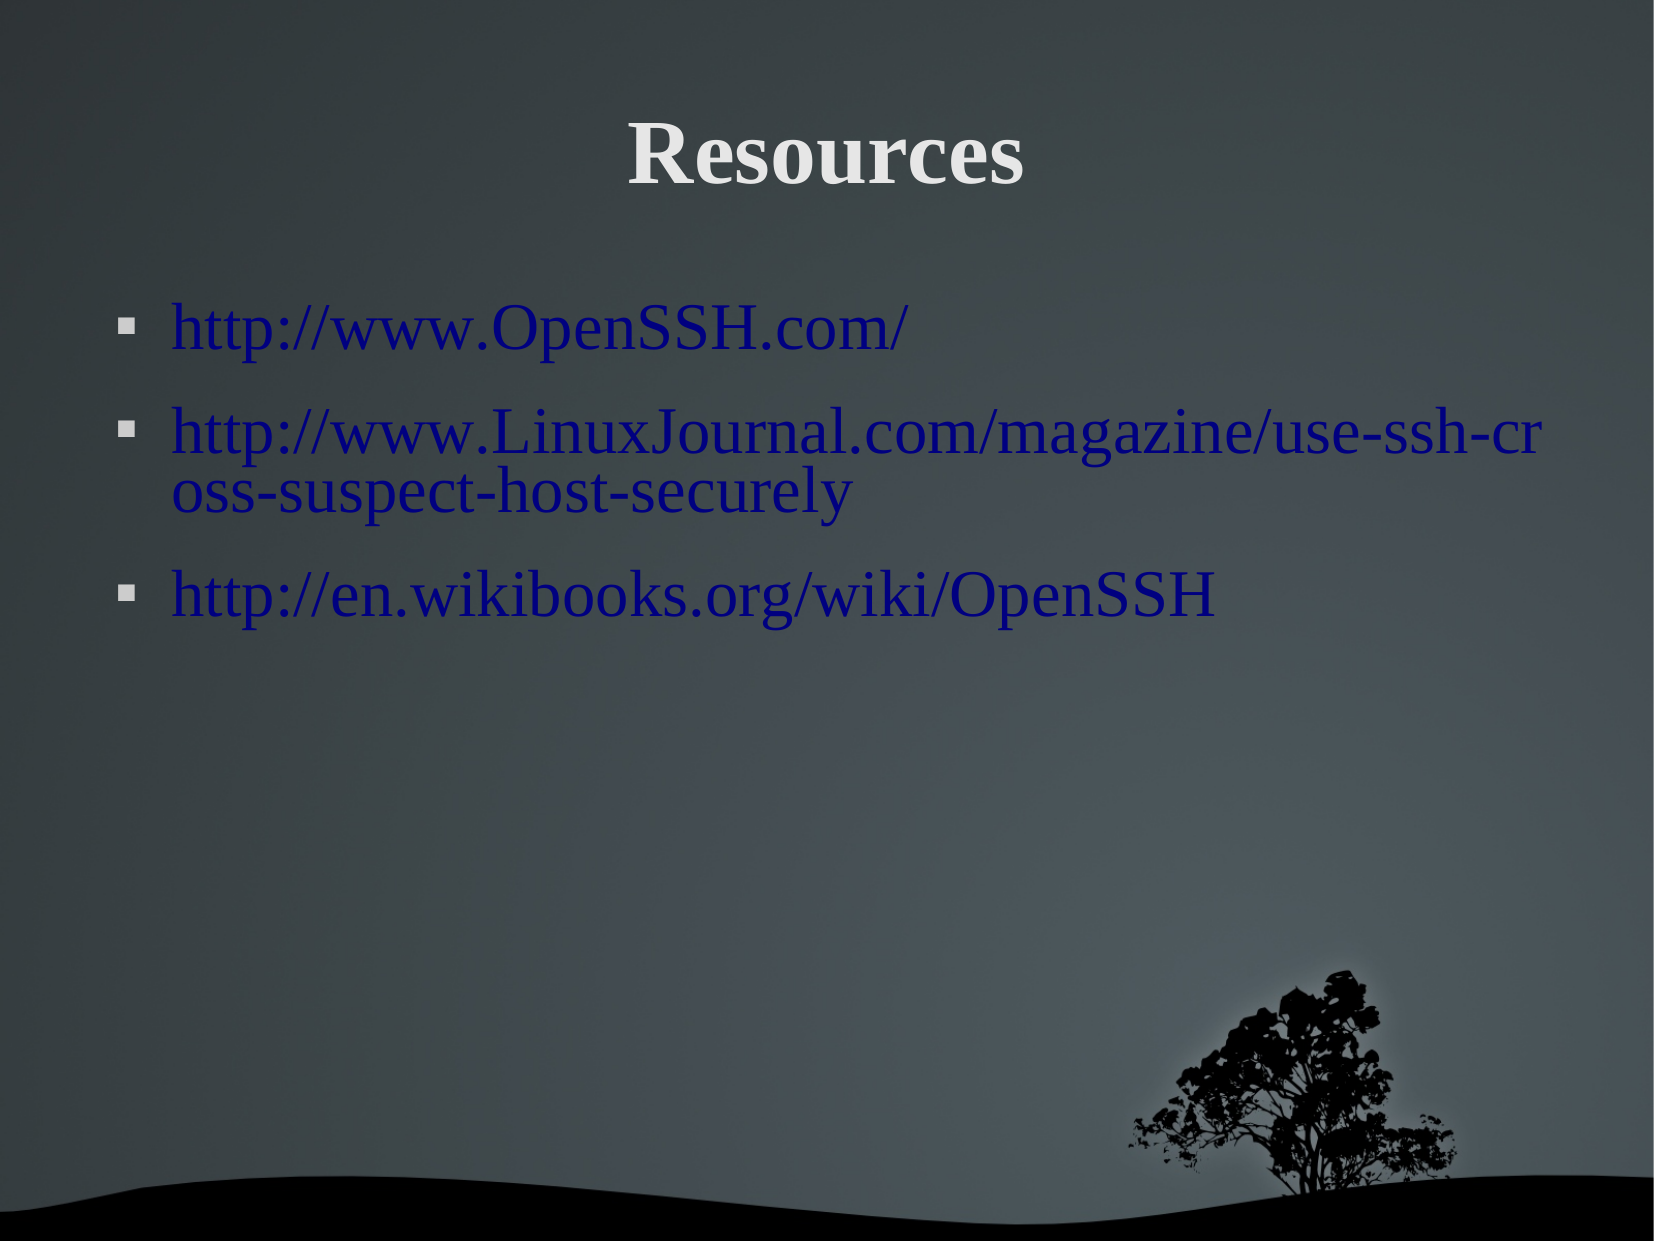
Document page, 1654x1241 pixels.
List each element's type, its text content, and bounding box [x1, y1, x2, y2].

title Resources [82, 49, 1571, 257]
picture [0, 0, 1654, 1241]
list http://www.OpenSSH.com/ http://www.LinuxJournal.com/magazine/use-ssh-cross-suspect-host-securely http://en.wikibooks.org/wiki/OpenSSH [82, 290, 1571, 1109]
